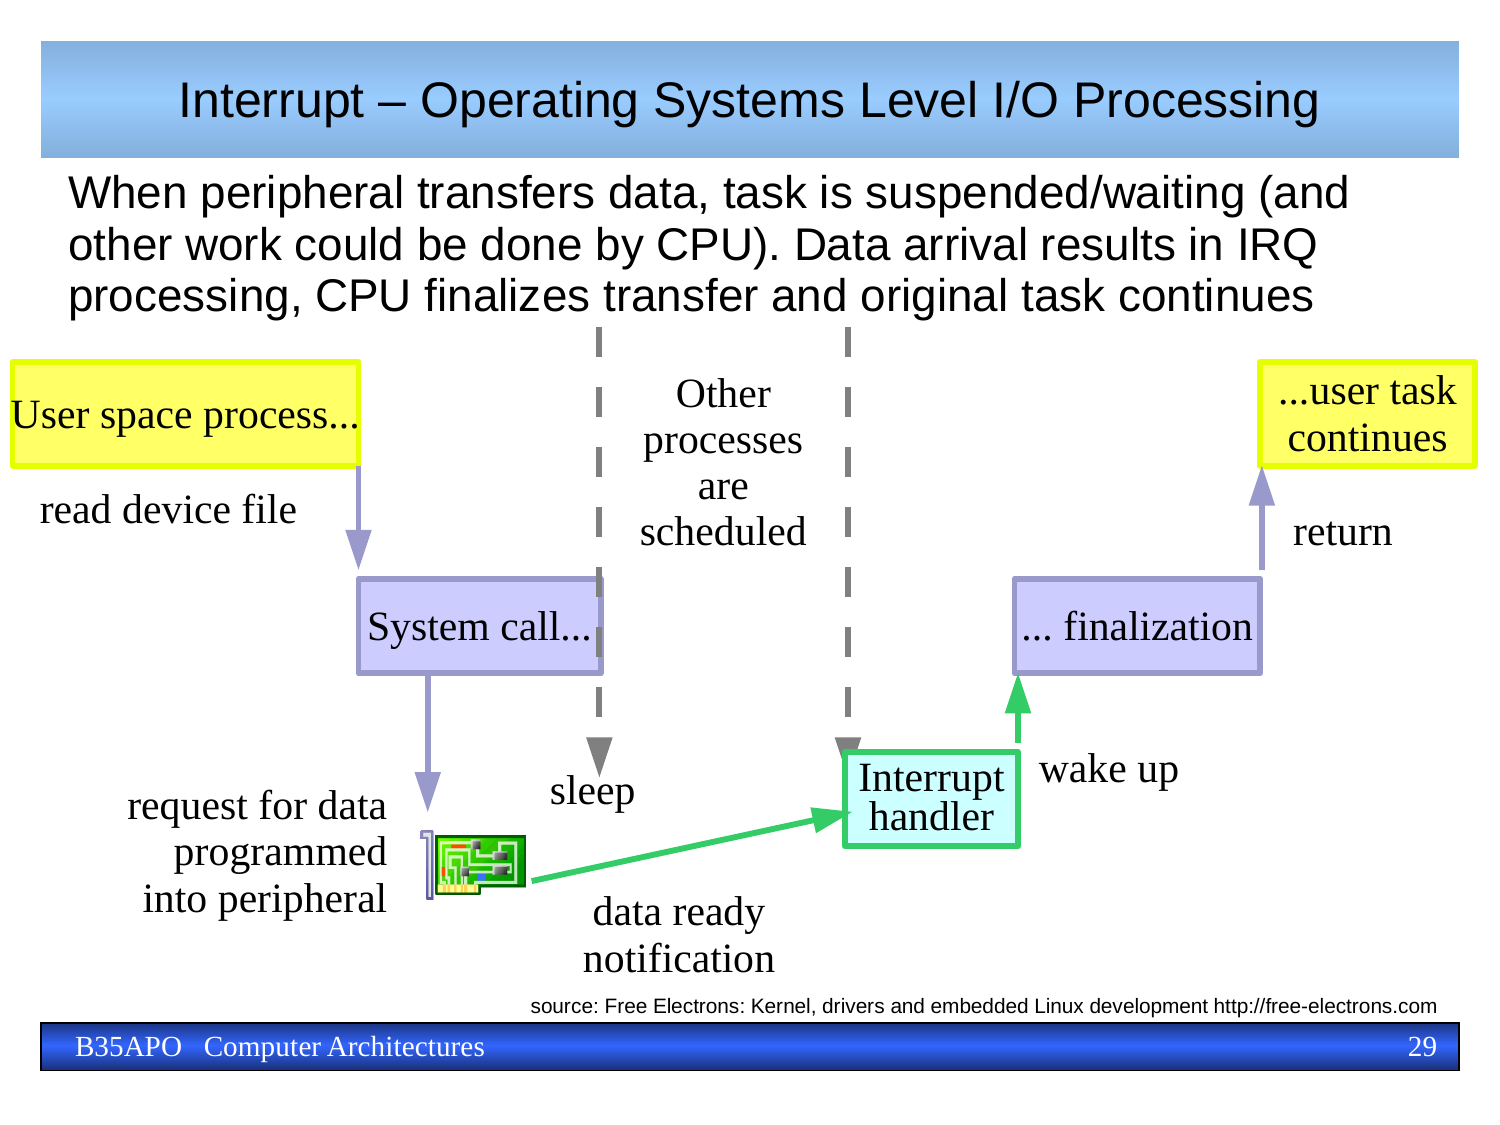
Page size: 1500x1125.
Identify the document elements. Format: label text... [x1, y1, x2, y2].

text_box ... finalization [1014, 578, 1261, 674]
text_box return [1278, 500, 1417, 572]
text_box User space process... [12, 362, 359, 466]
title Interrupt – Operating Systems Level I/O Processing [41, 41, 1459, 158]
text_box wake up [1024, 737, 1300, 932]
text_box read device file [24, 478, 324, 550]
list When peripheral transfers data, task is suspended/waiting (and other work could be done by CPU). Data arrival results in IRQ processing, CPU finalizes transfer and original task continues [50, 167, 1456, 1013]
text_box System call... [358, 578, 601, 674]
text_box sleep [535, 759, 676, 831]
text_box source: Free Electrons: Kernel, drivers and embedded Linux development http://free-electrons.com [515, 986, 1454, 1025]
text_box request for data programmed into peripheral [112, 774, 413, 958]
text_box Interrupt handler [844, 751, 1018, 847]
text_box data ready notification [568, 881, 949, 986]
text_box Other processes are scheduled [624, 362, 826, 601]
picture [420, 804, 532, 916]
text_box ...user task continues [1260, 361, 1476, 466]
